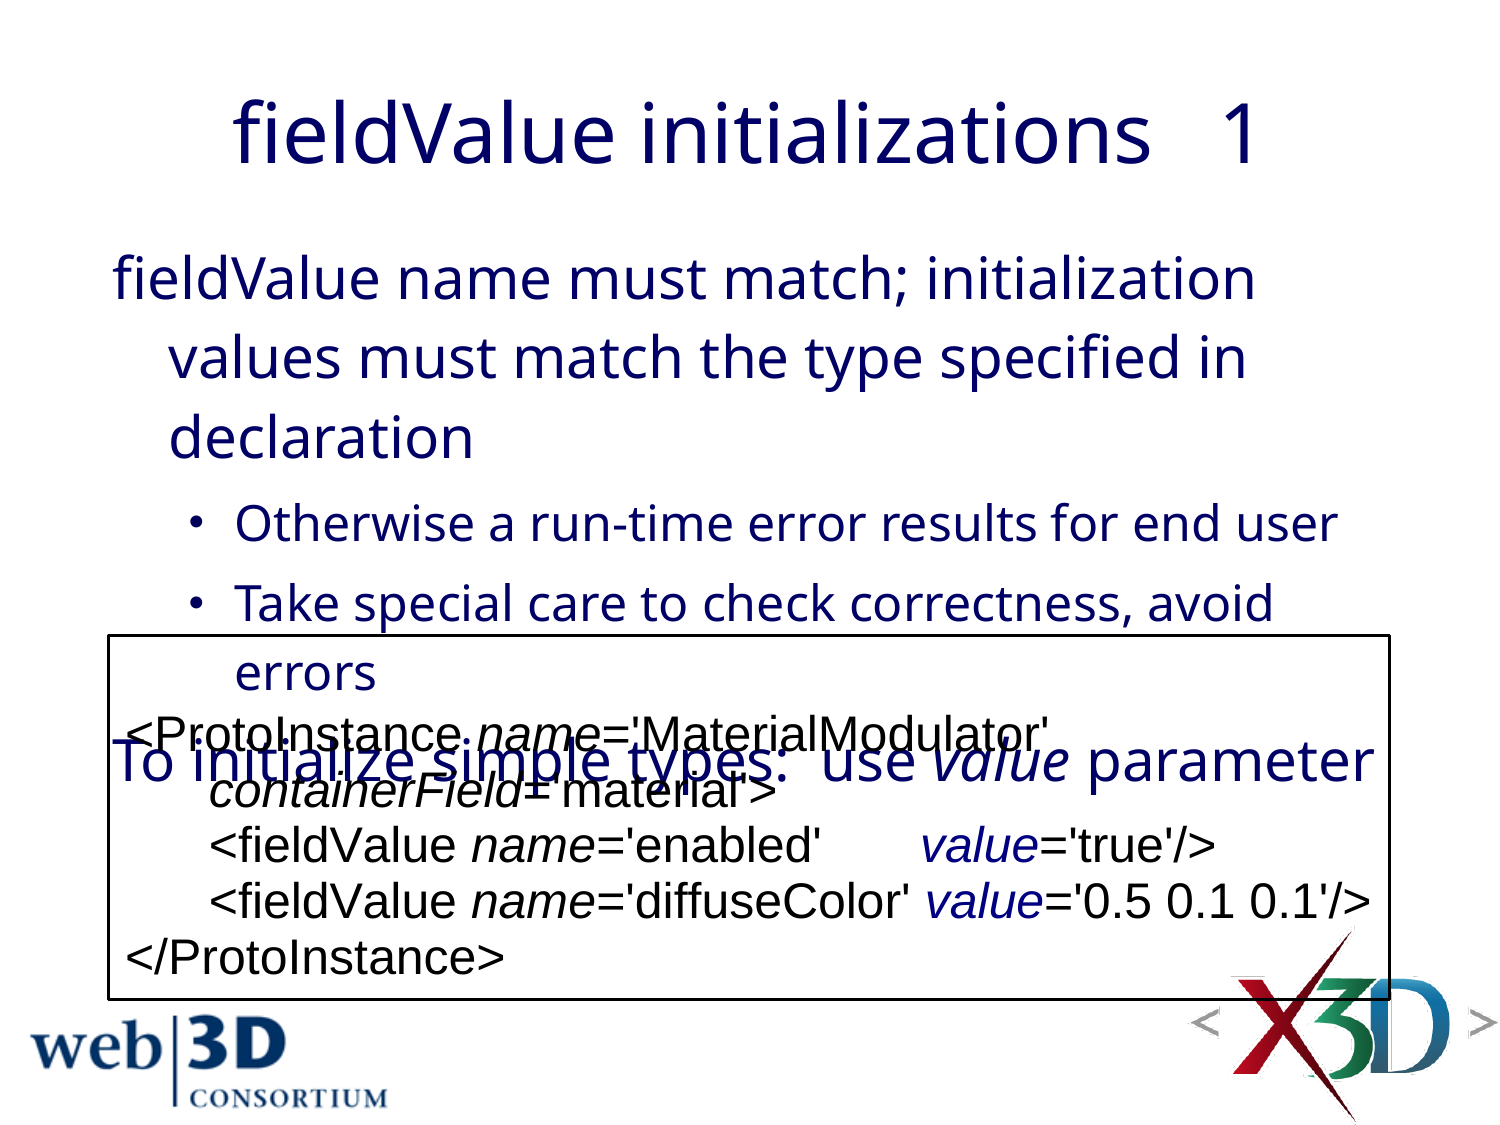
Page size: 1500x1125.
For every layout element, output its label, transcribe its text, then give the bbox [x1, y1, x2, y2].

text_box <ProtoInstance name='MaterialModulator' containerField='material'> <fieldValue name='enabled' value='true'/> <fieldValue name='diffuseColor' value='0.5 0.1 0.1'/> </ProtoInstance> [108, 635, 1390, 956]
title fieldValue initializations 1 [112, 44, 1388, 218]
picture [12, 998, 413, 1118]
picture [1187, 926, 1500, 1125]
list fieldValue name must match; initialization values must match the type specified in declaration Otherwise a run-time error results for end user Take special care to check correctness, avoid errors To initialize simple types: use value parameter [112, 237, 1388, 609]
picture [1187, 956, 1388, 998]
